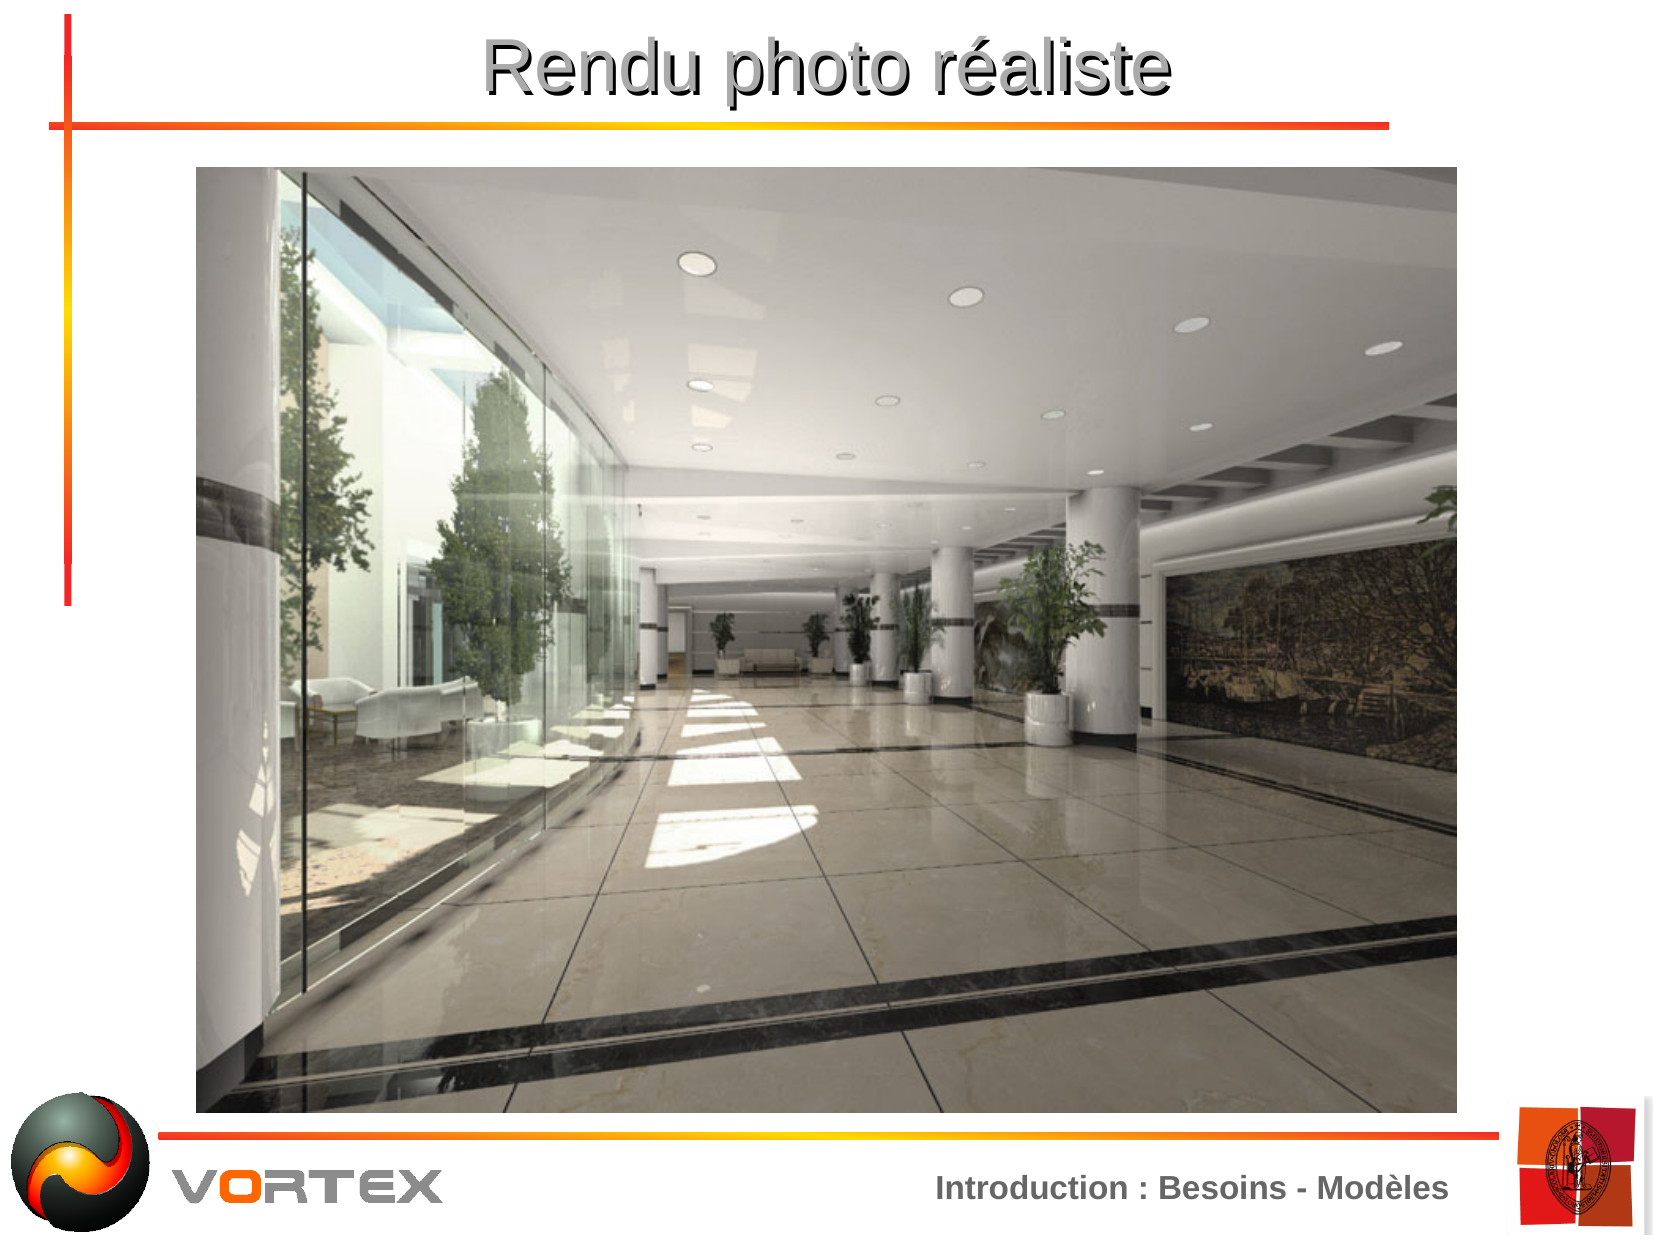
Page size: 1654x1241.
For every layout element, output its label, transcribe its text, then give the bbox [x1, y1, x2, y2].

title Rendu photo réaliste [0, 9, 1654, 123]
picture [11, 167, 1457, 1232]
picture [1505, 1096, 1653, 1235]
